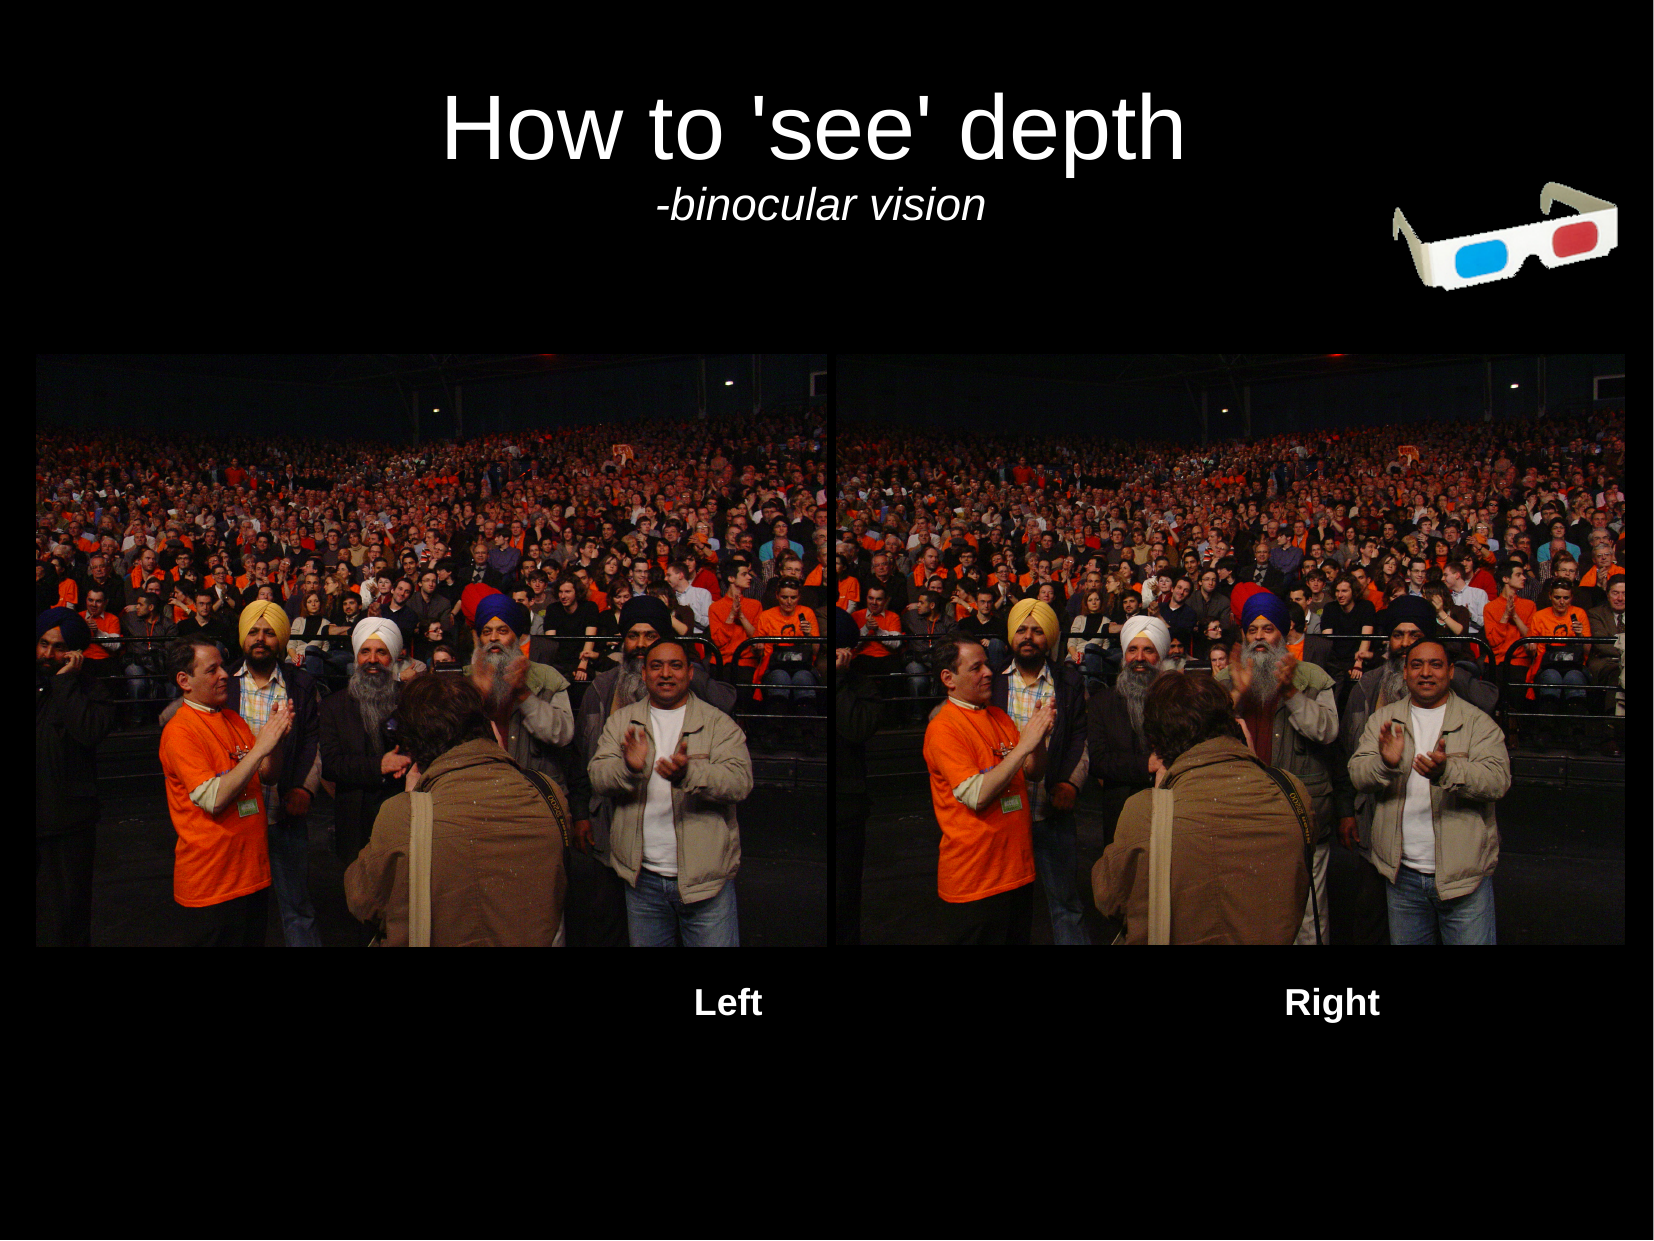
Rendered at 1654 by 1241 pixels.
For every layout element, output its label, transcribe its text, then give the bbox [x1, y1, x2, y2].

title How to 'see' depth -binocular vision [83, 59, 1572, 247]
text_box Right [1269, 974, 1654, 1033]
picture [36, 354, 827, 947]
text_box Left [679, 974, 916, 1033]
picture [1387, 176, 1625, 296]
picture [836, 354, 1625, 945]
